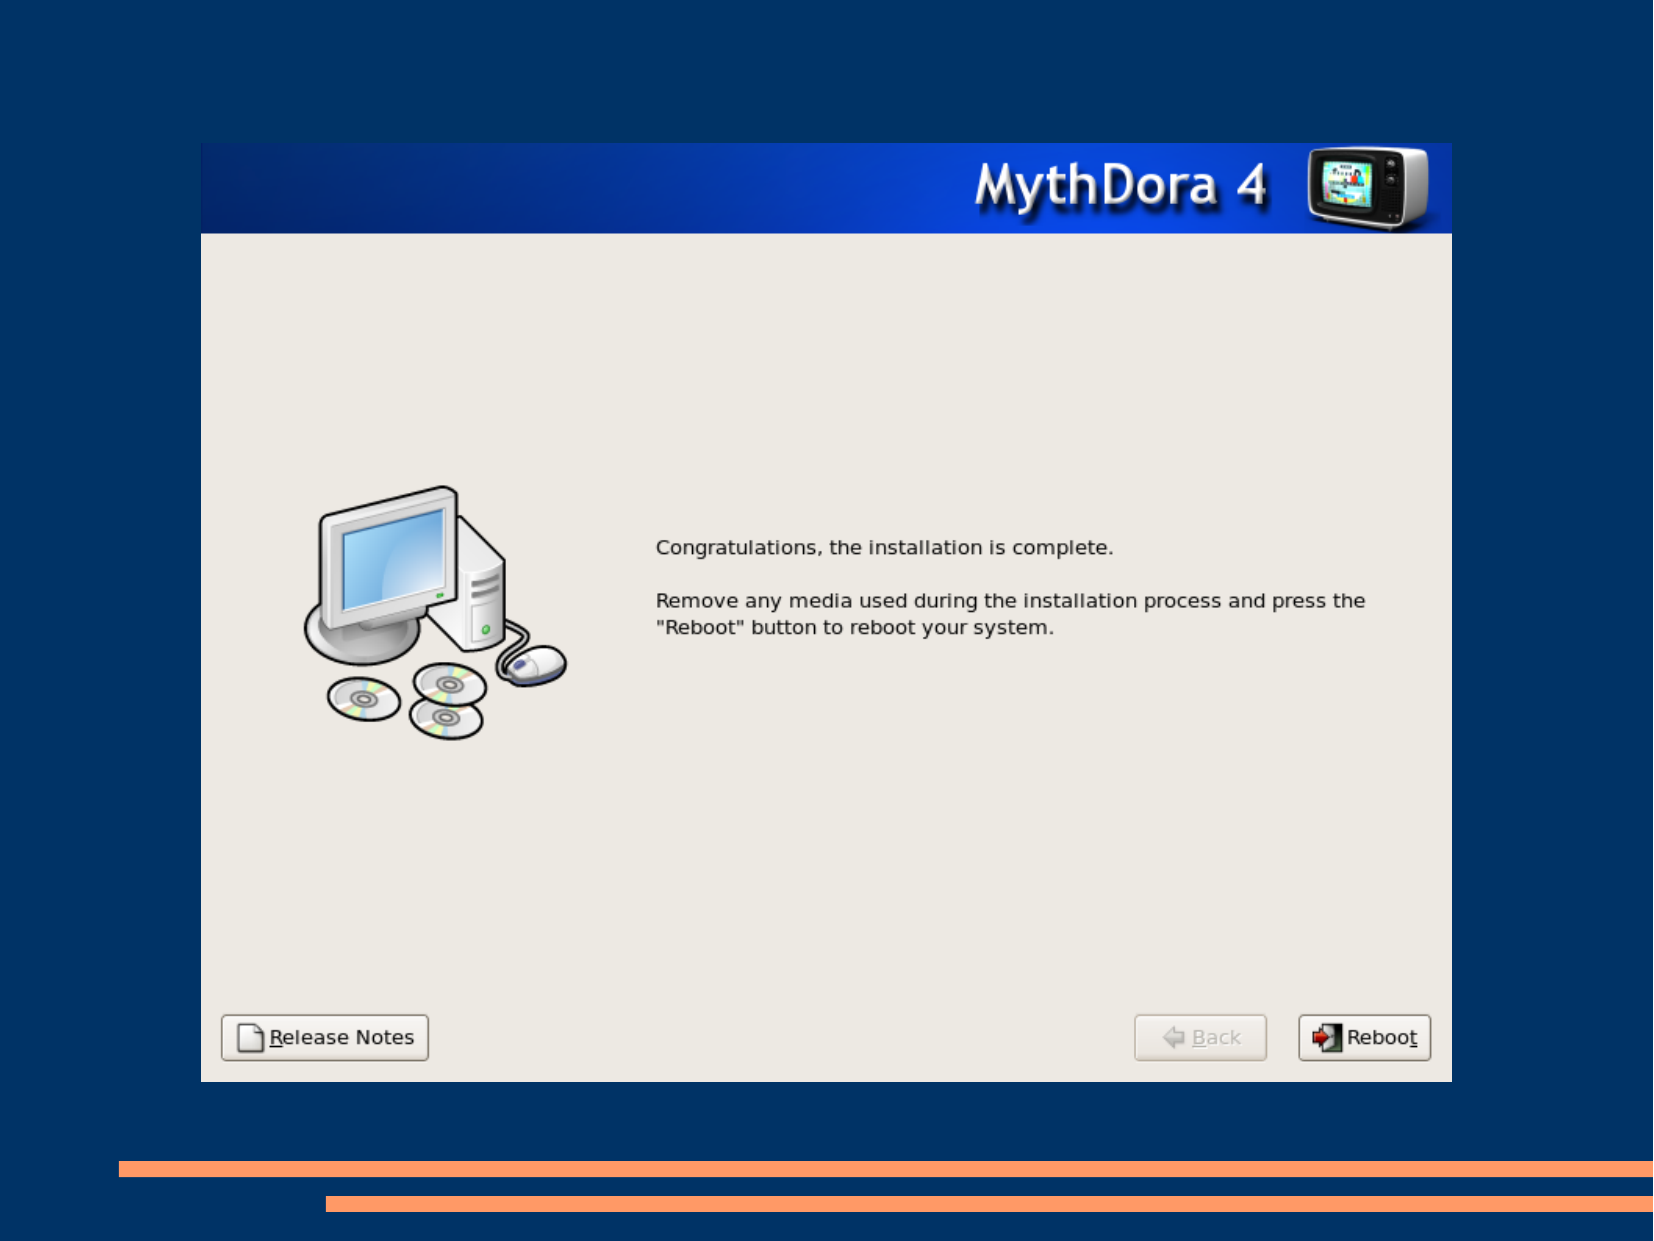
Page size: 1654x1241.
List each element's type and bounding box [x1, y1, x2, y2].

picture [201, 143, 1452, 1082]
